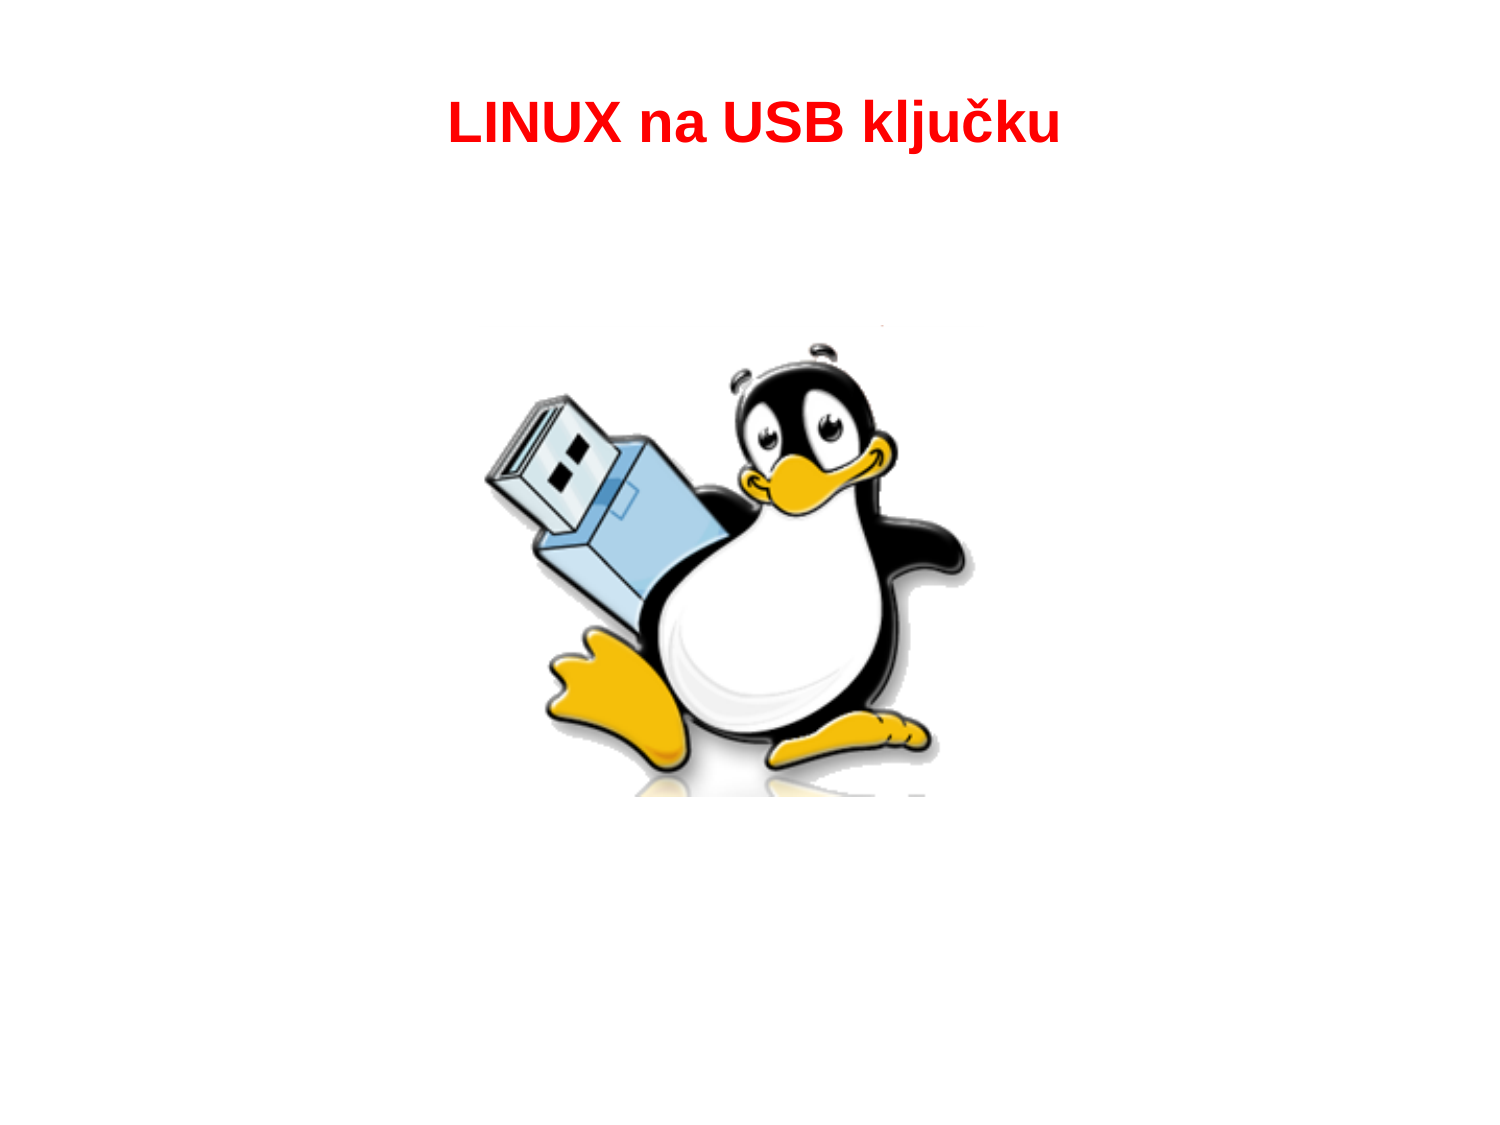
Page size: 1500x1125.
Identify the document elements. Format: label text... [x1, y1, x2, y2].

picture [479, 325, 984, 797]
title LINUX na USB ključku [190, 76, 1321, 162]
